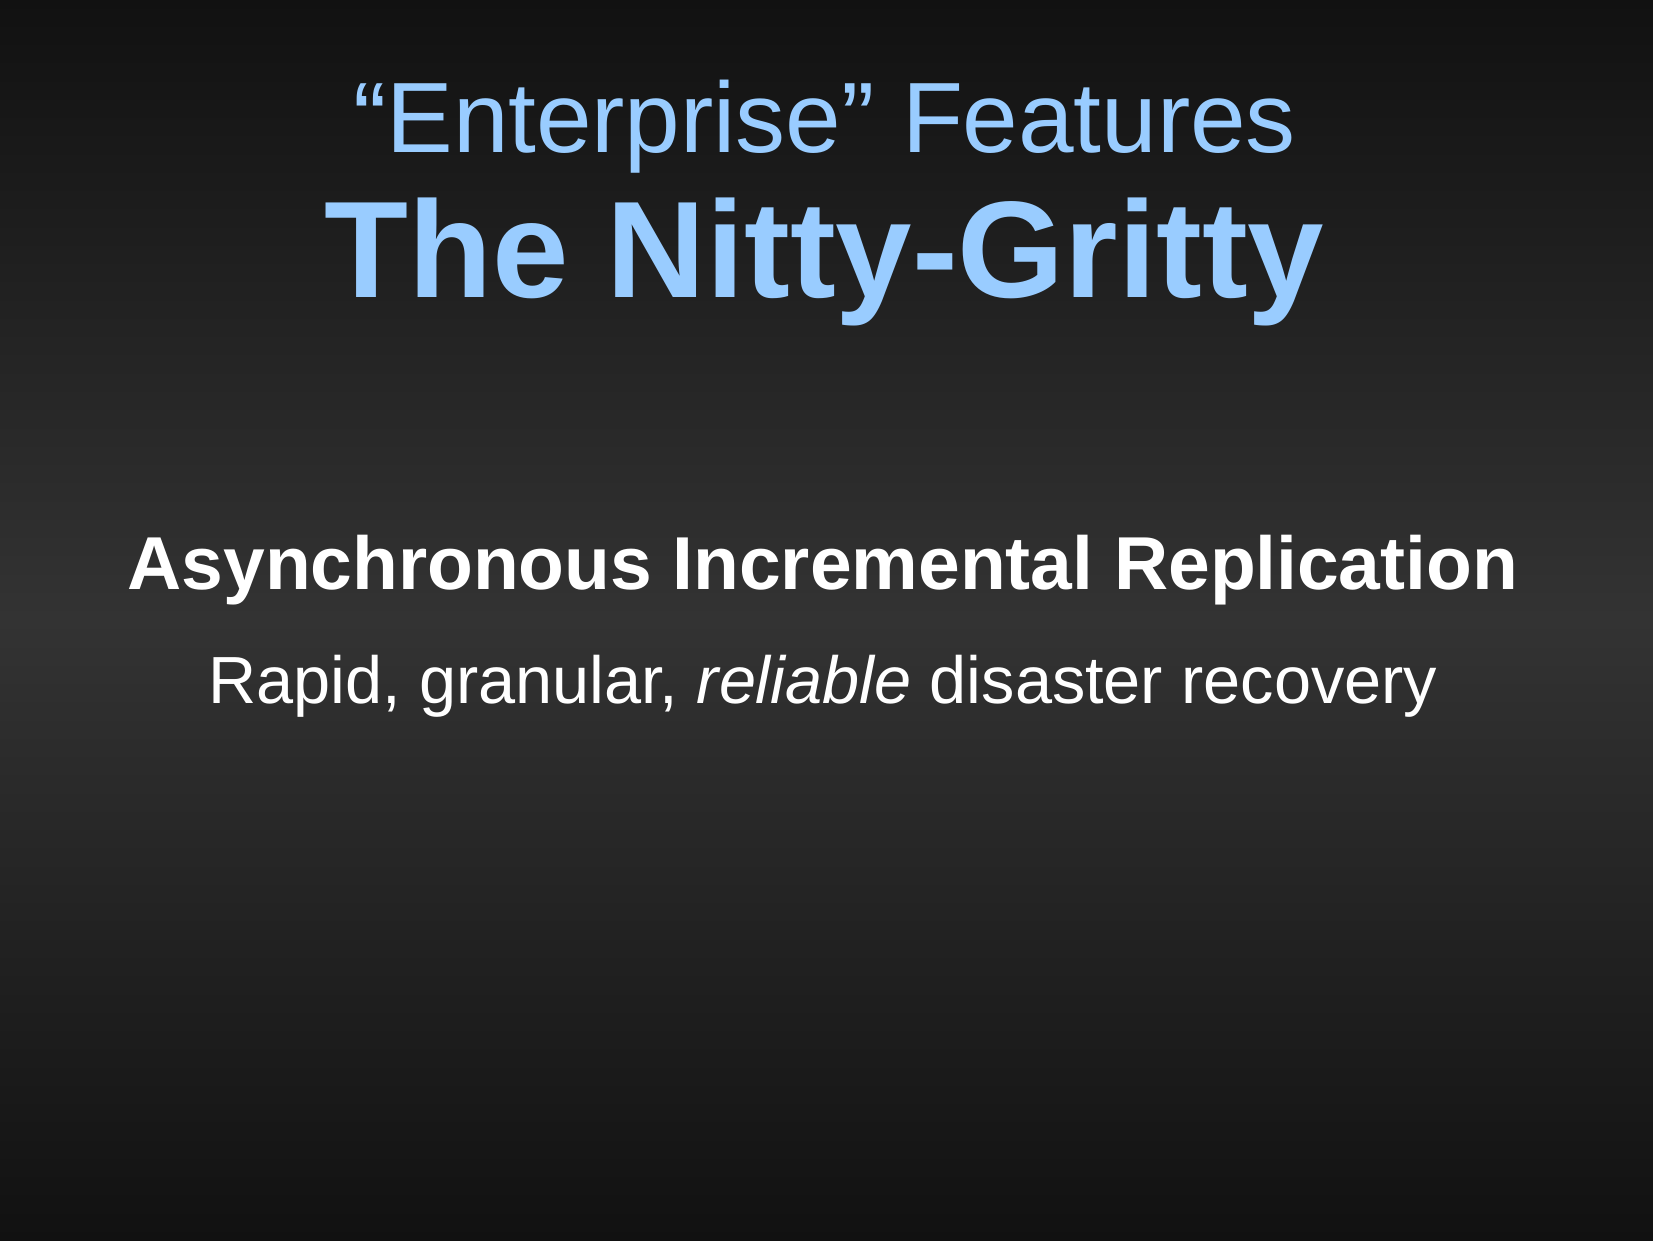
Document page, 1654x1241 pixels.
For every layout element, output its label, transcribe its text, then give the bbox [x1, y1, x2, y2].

text_box Asynchronous Incremental Replication Rapid, granular, reliable disaster recovery [103, 285, 1543, 1126]
title “Enterprise” Features The Nitty-Gritty [0, 61, 1651, 328]
